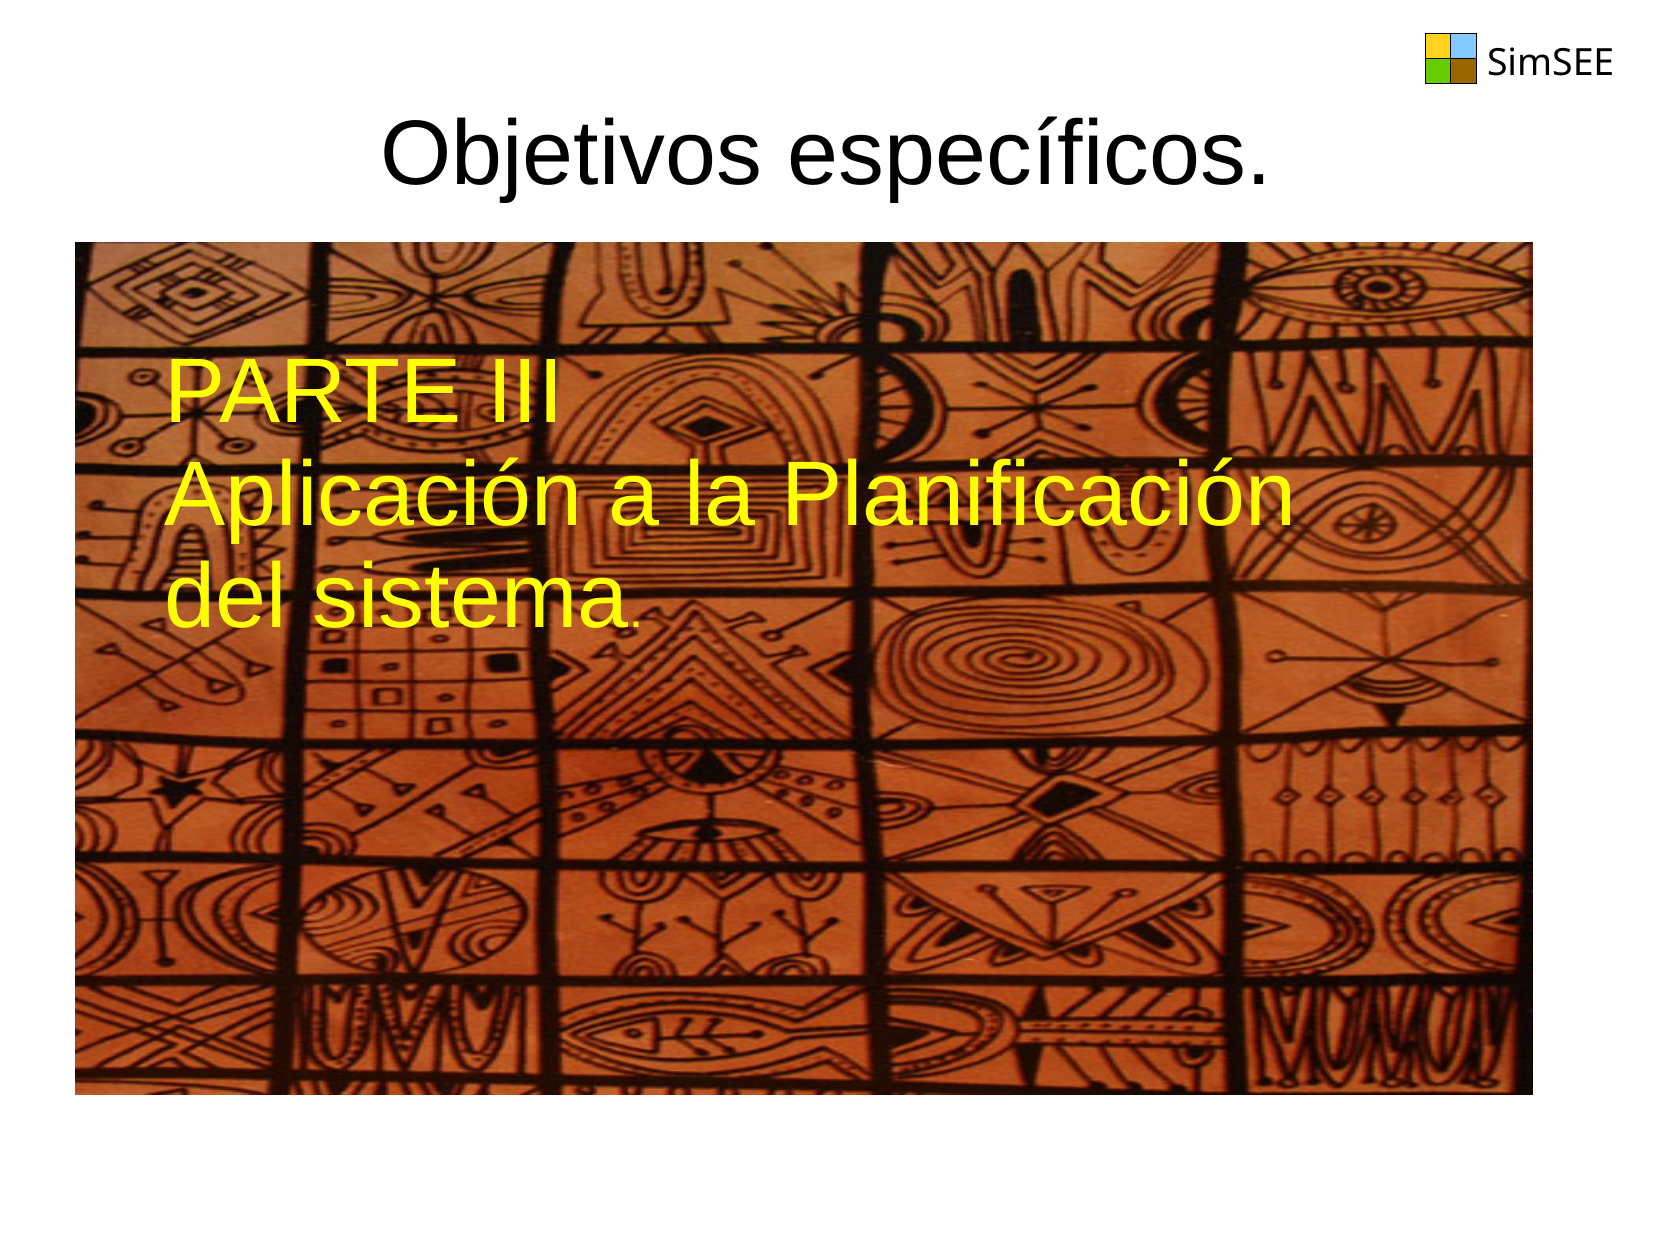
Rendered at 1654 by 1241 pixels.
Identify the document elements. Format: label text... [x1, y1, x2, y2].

text_box PARTE III Aplicación a la Planificación del sistema. [150, 332, 1456, 655]
title Objetivos específicos. [82, 49, 1571, 257]
picture [75, 242, 1533, 1096]
